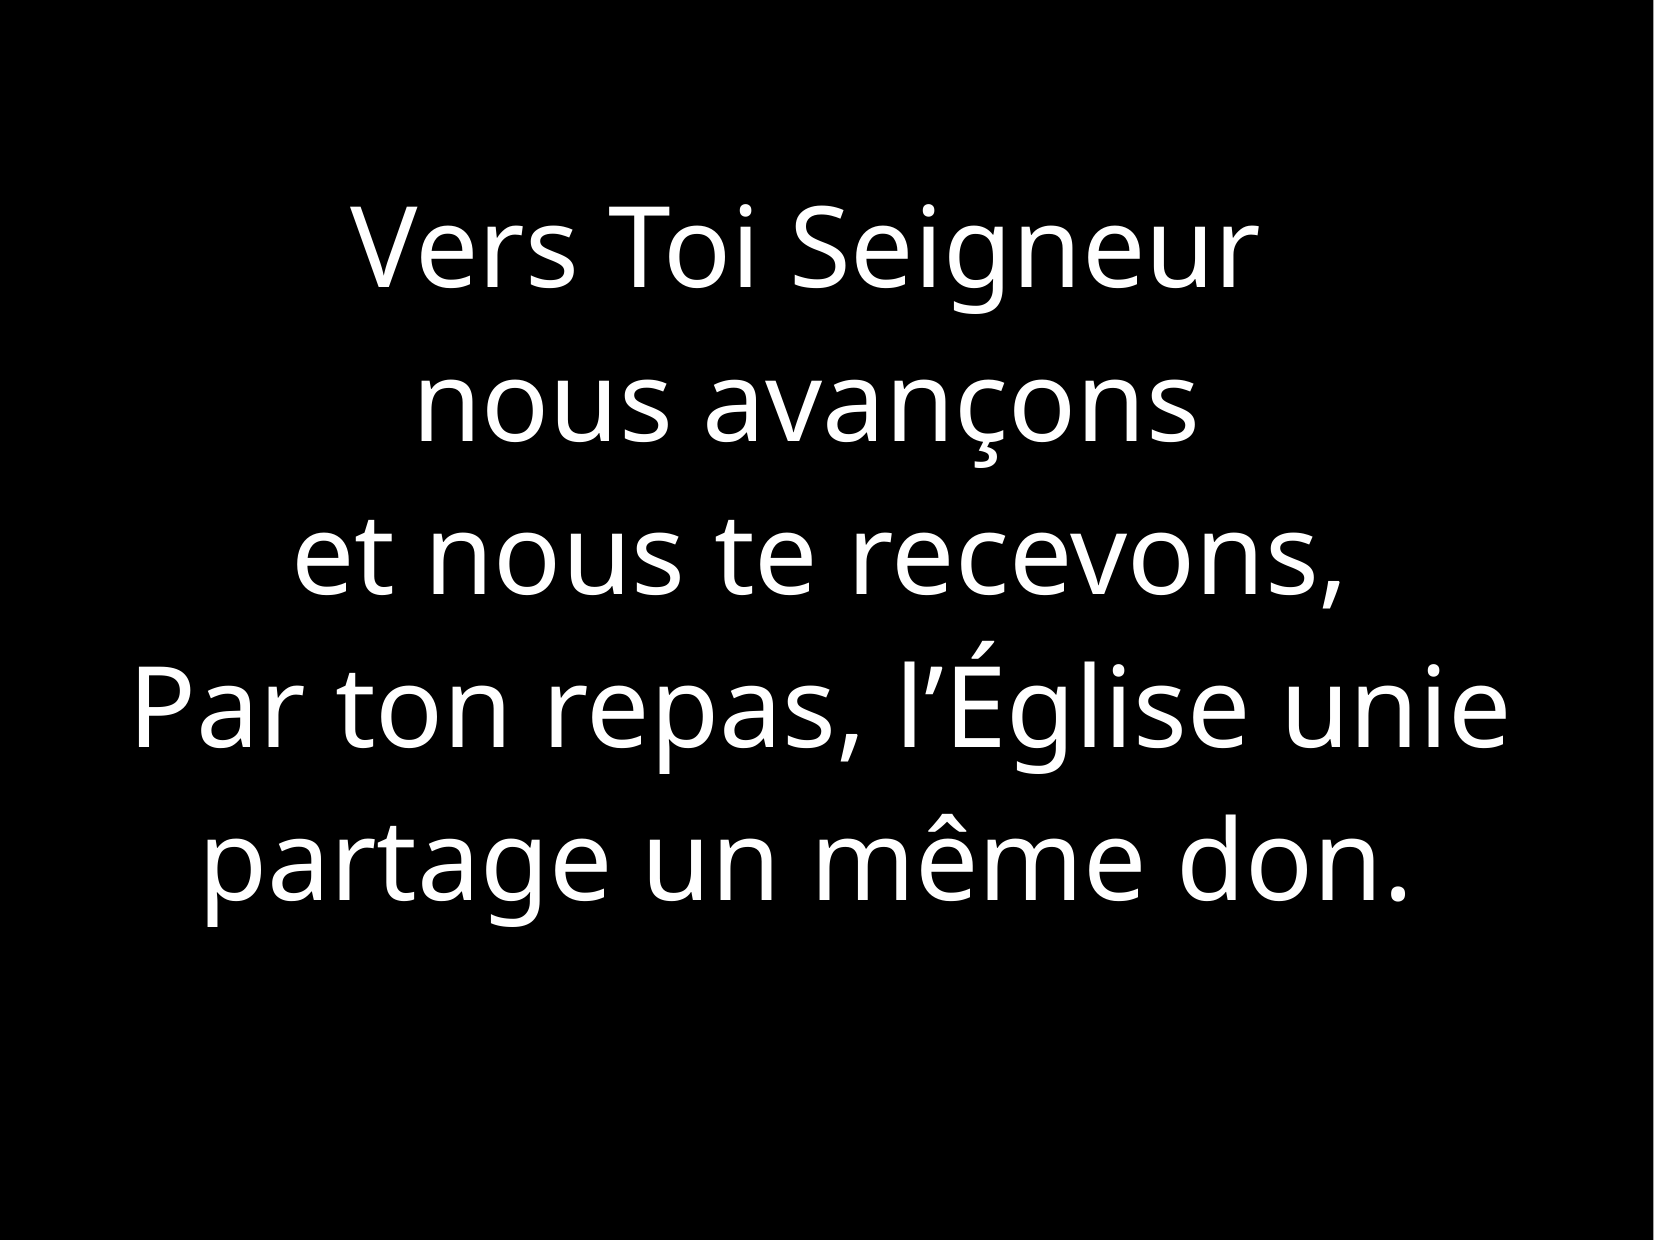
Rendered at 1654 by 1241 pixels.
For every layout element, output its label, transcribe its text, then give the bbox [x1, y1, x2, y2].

subtitle Vers Toi Seigneur nous avançons et nous te recevons, Par ton repas, l’Église unie partage un même don. [47, 0, 1595, 1241]
